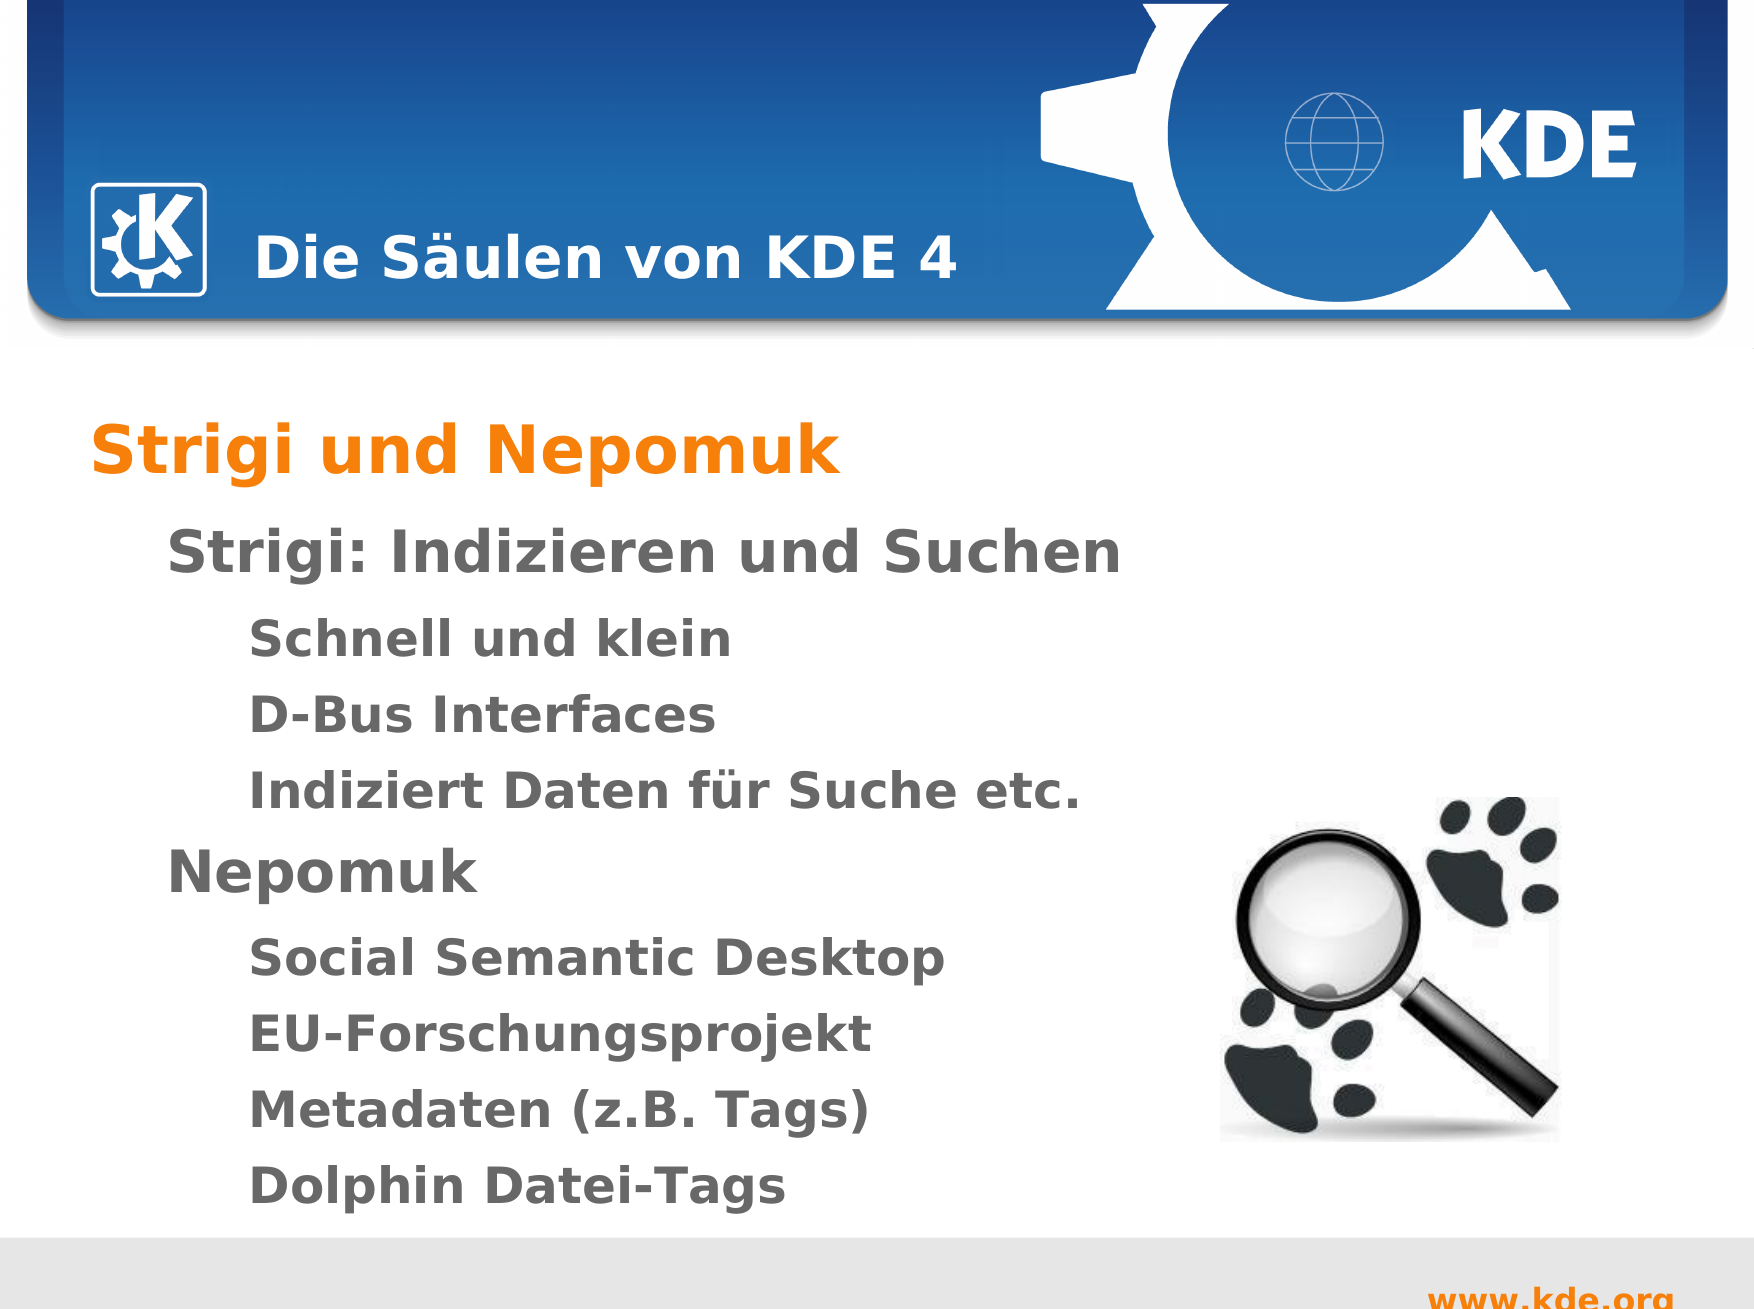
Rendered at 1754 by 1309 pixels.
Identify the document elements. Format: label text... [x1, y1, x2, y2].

list Strigi und Nepomuk Strigi: Indizieren und Suchen Schnell und klein D-Bus Interfaces Indiziert Daten für Suche etc. Nepomuk Social Semantic Desktop EU-Forschungsprojekt Metadaten (z.B. Tags) Dolphin Datei-Tags [71, 411, 1651, 1216]
text_box Die Säulen von KDE 4 [208, 183, 1063, 296]
picture [0, 0, 1754, 349]
